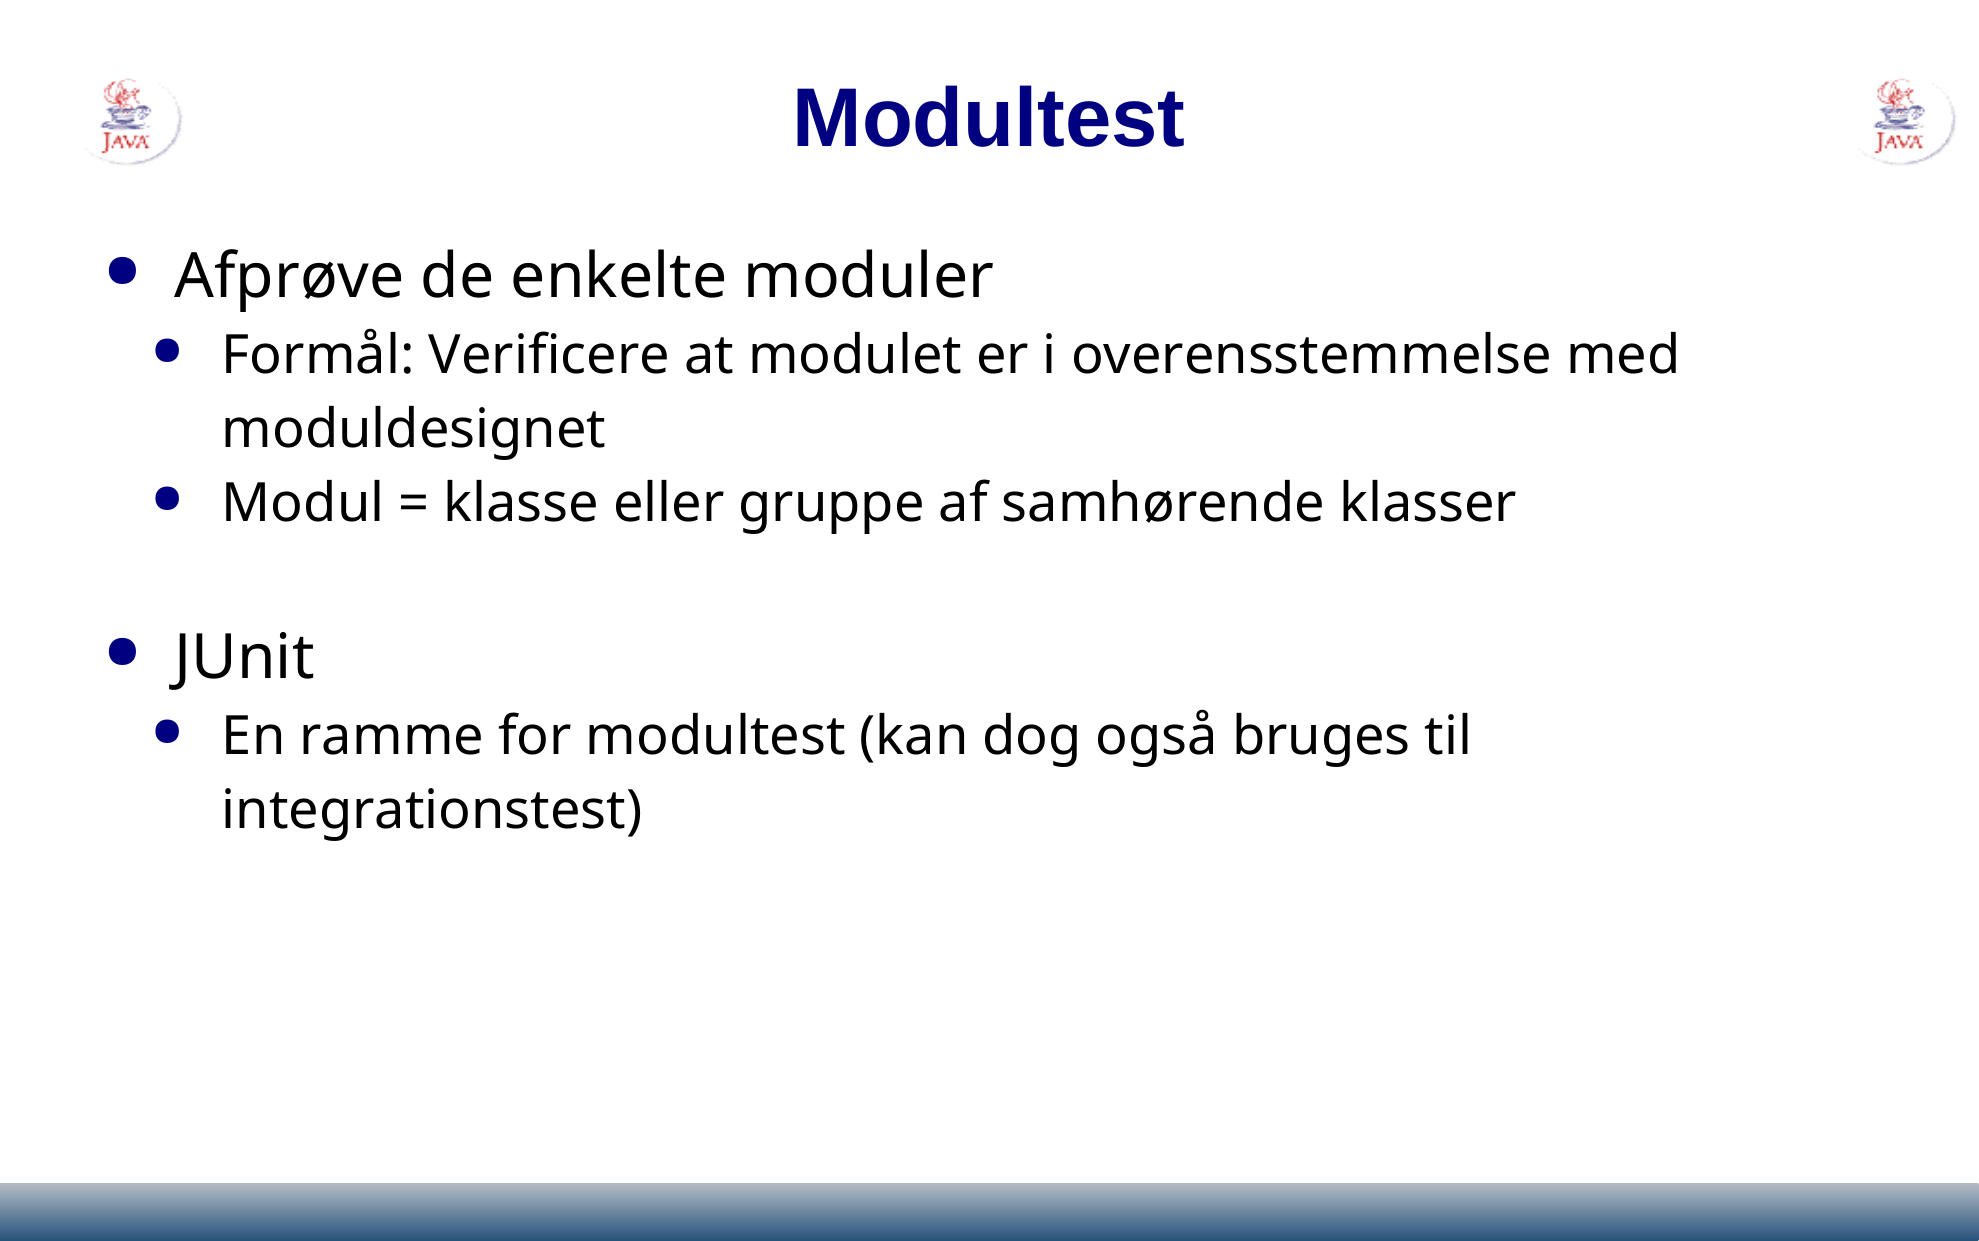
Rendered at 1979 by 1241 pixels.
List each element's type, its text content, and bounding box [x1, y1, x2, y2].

list Afprøve de enkelte moduler Formål: Verificere at modulet er i overensstemmelse med moduldesignet Modul = klasse eller gruppe af samhørende klasser JUnit En ramme for modultest (kan dog også bruges til integrationstest) [92, 230, 1881, 1183]
picture [69, 71, 126, 169]
picture [1853, 71, 1961, 169]
title Modultest [126, 14, 1853, 222]
